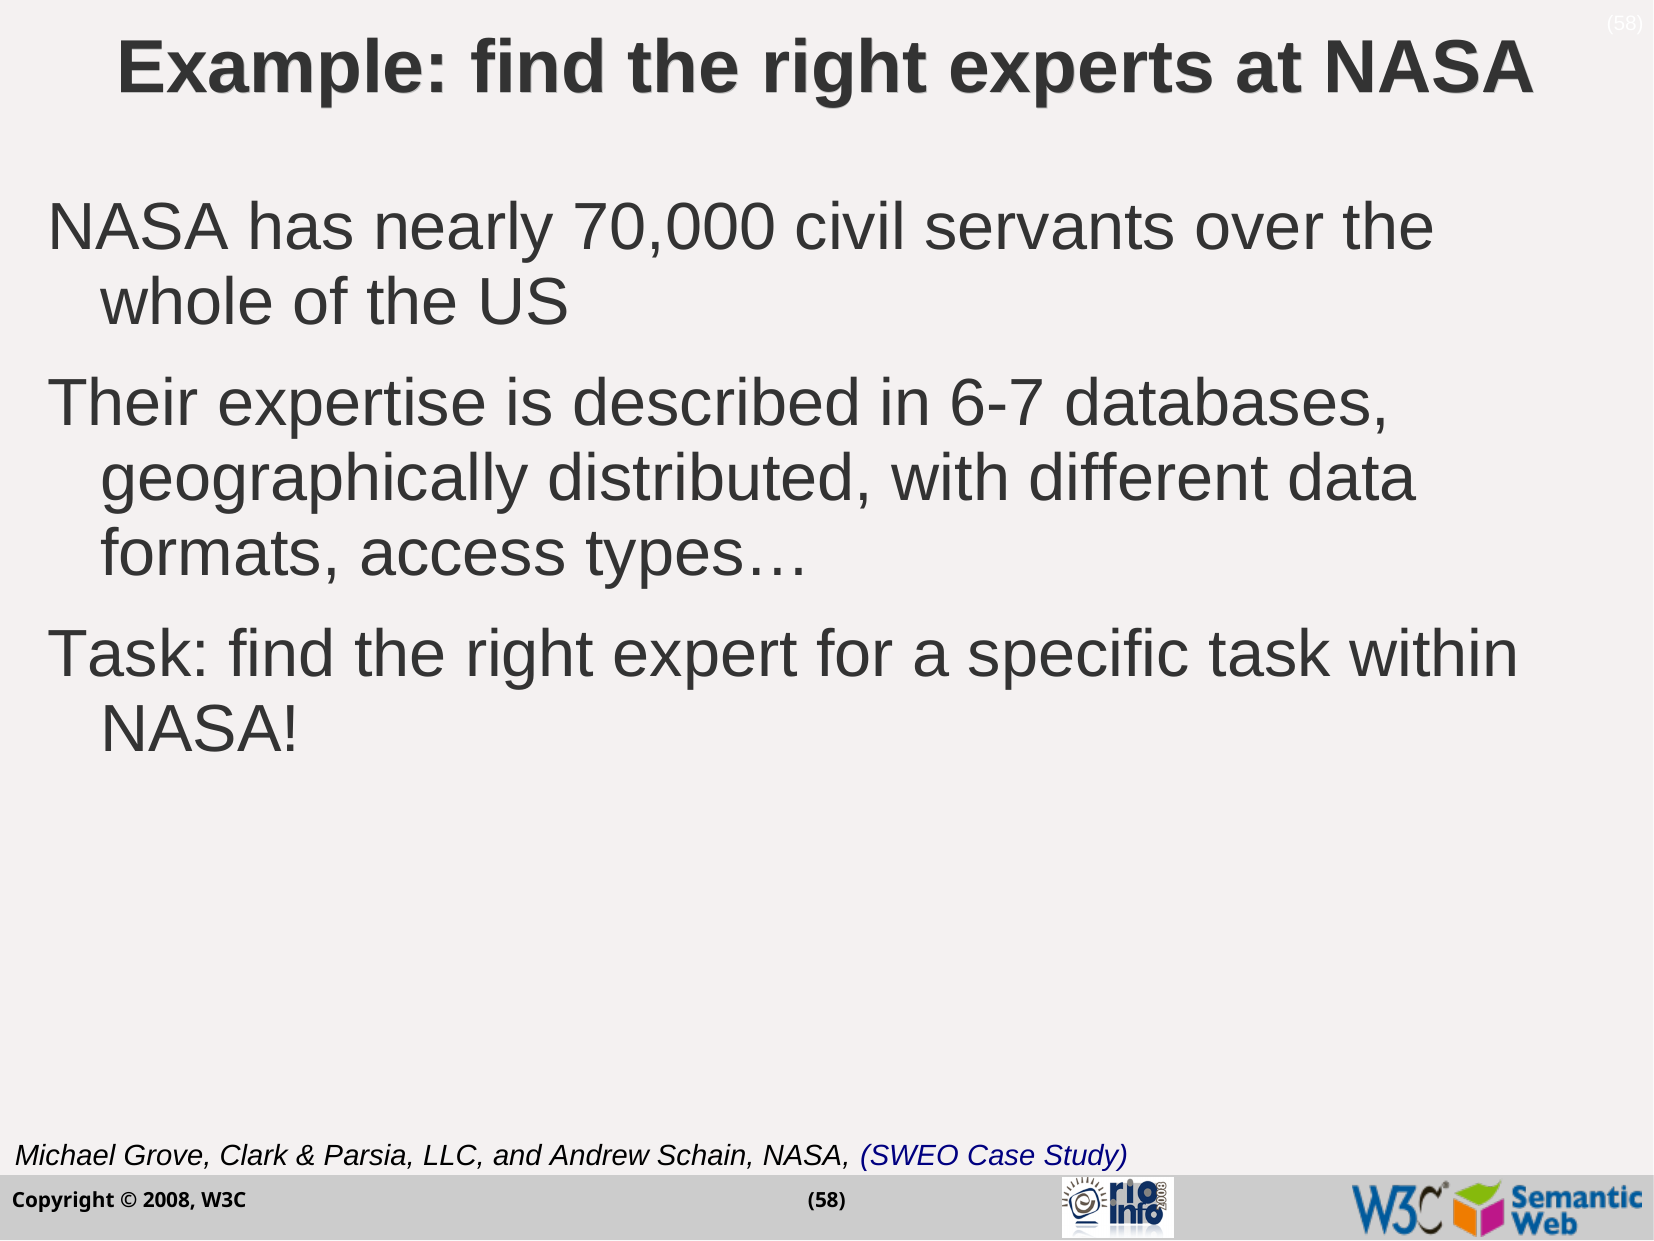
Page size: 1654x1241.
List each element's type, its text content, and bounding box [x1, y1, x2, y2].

text_box Michael Grove, Clark & Parsia, LLC, and Andrew Schain, NASA, (SWEO Case Study) [0, 1133, 1439, 1182]
picture [1062, 1182, 1174, 1238]
picture [1352, 1178, 1642, 1237]
list NASA has nearly 70,000 civil servants over the whole of the US Their expertise is described in 6-7 databases, geographically distributed, with different data formats, access types… Task: find the right expert for a specific task within NASA! [29, 188, 1624, 766]
title Example: find the right experts at NASA [0, 5, 1654, 125]
